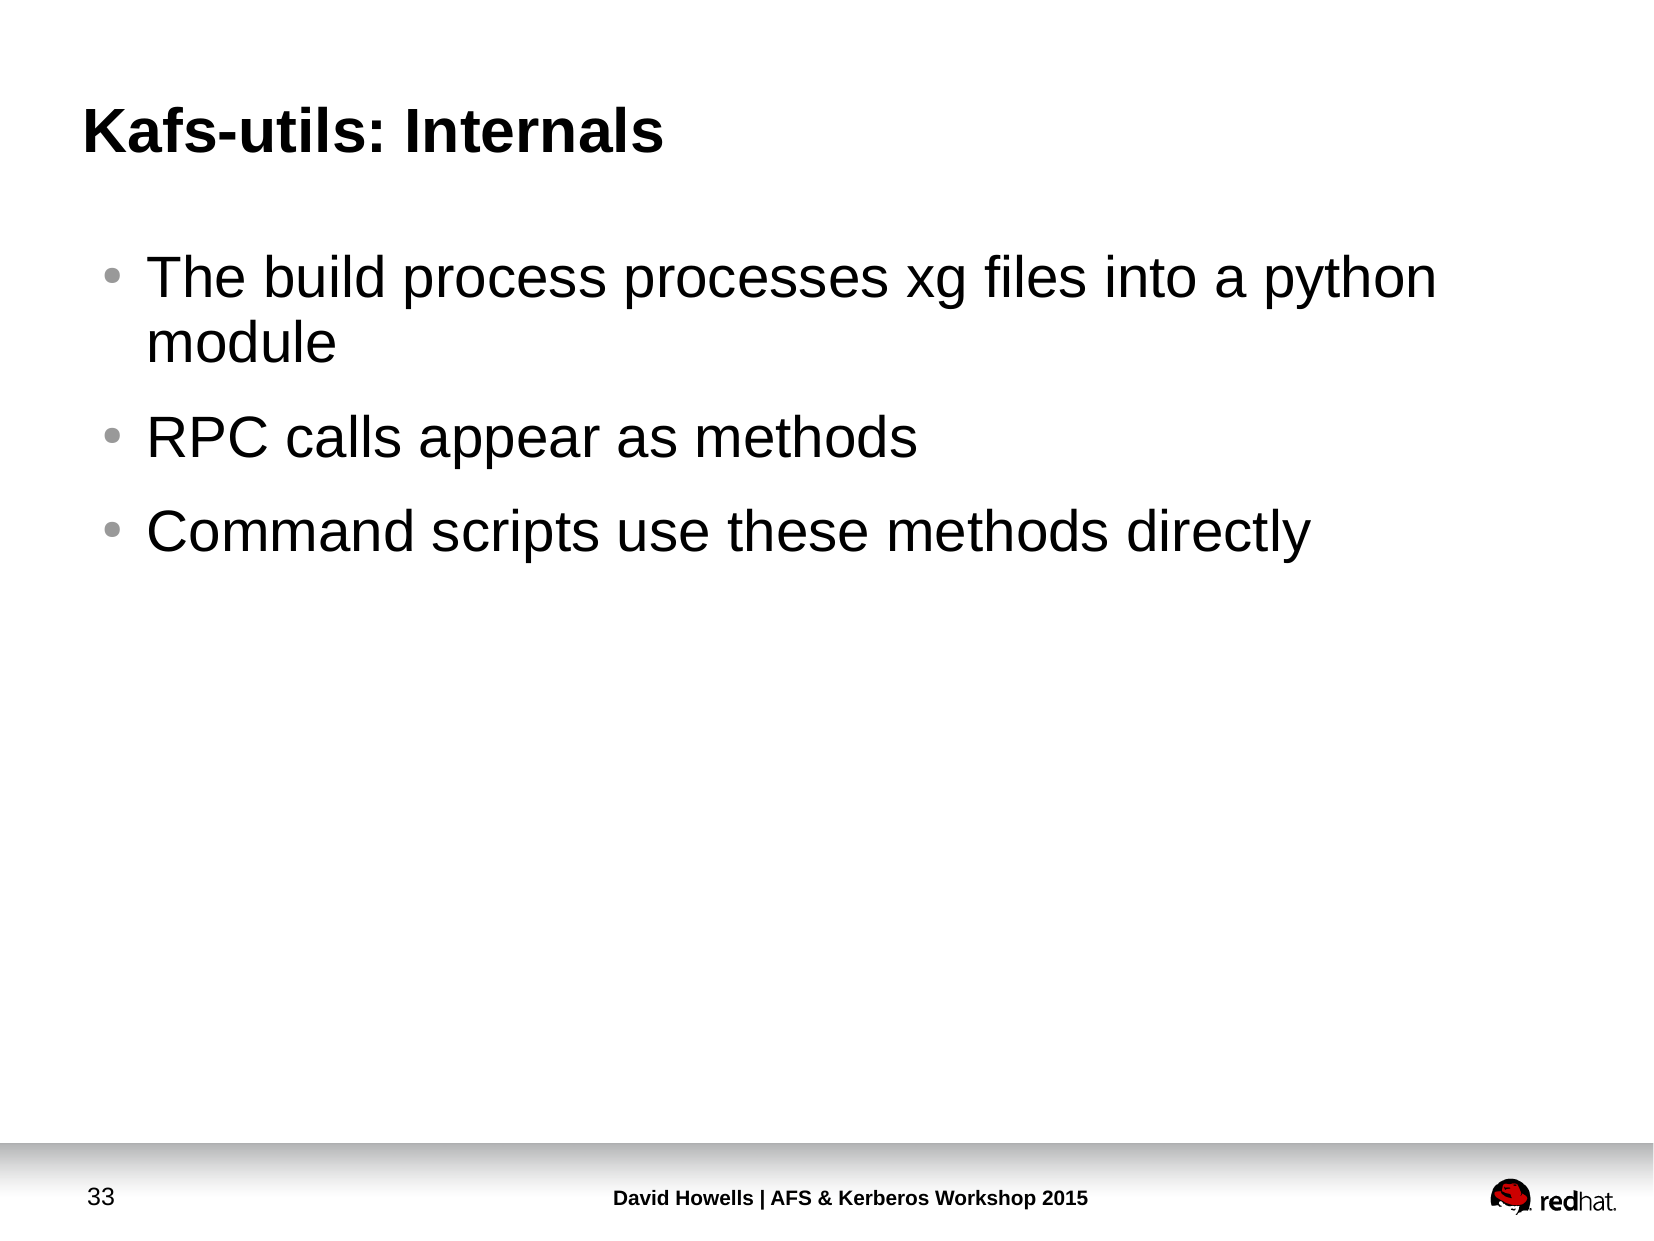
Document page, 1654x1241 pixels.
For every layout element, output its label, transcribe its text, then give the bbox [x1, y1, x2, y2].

picture [0, 1143, 1654, 1241]
title Kafs-utils: Internals [82, 37, 1571, 226]
list The build process processes xg files into a python module RPC calls appear as methods Command scripts use these methods directly [86, 244, 1576, 1039]
